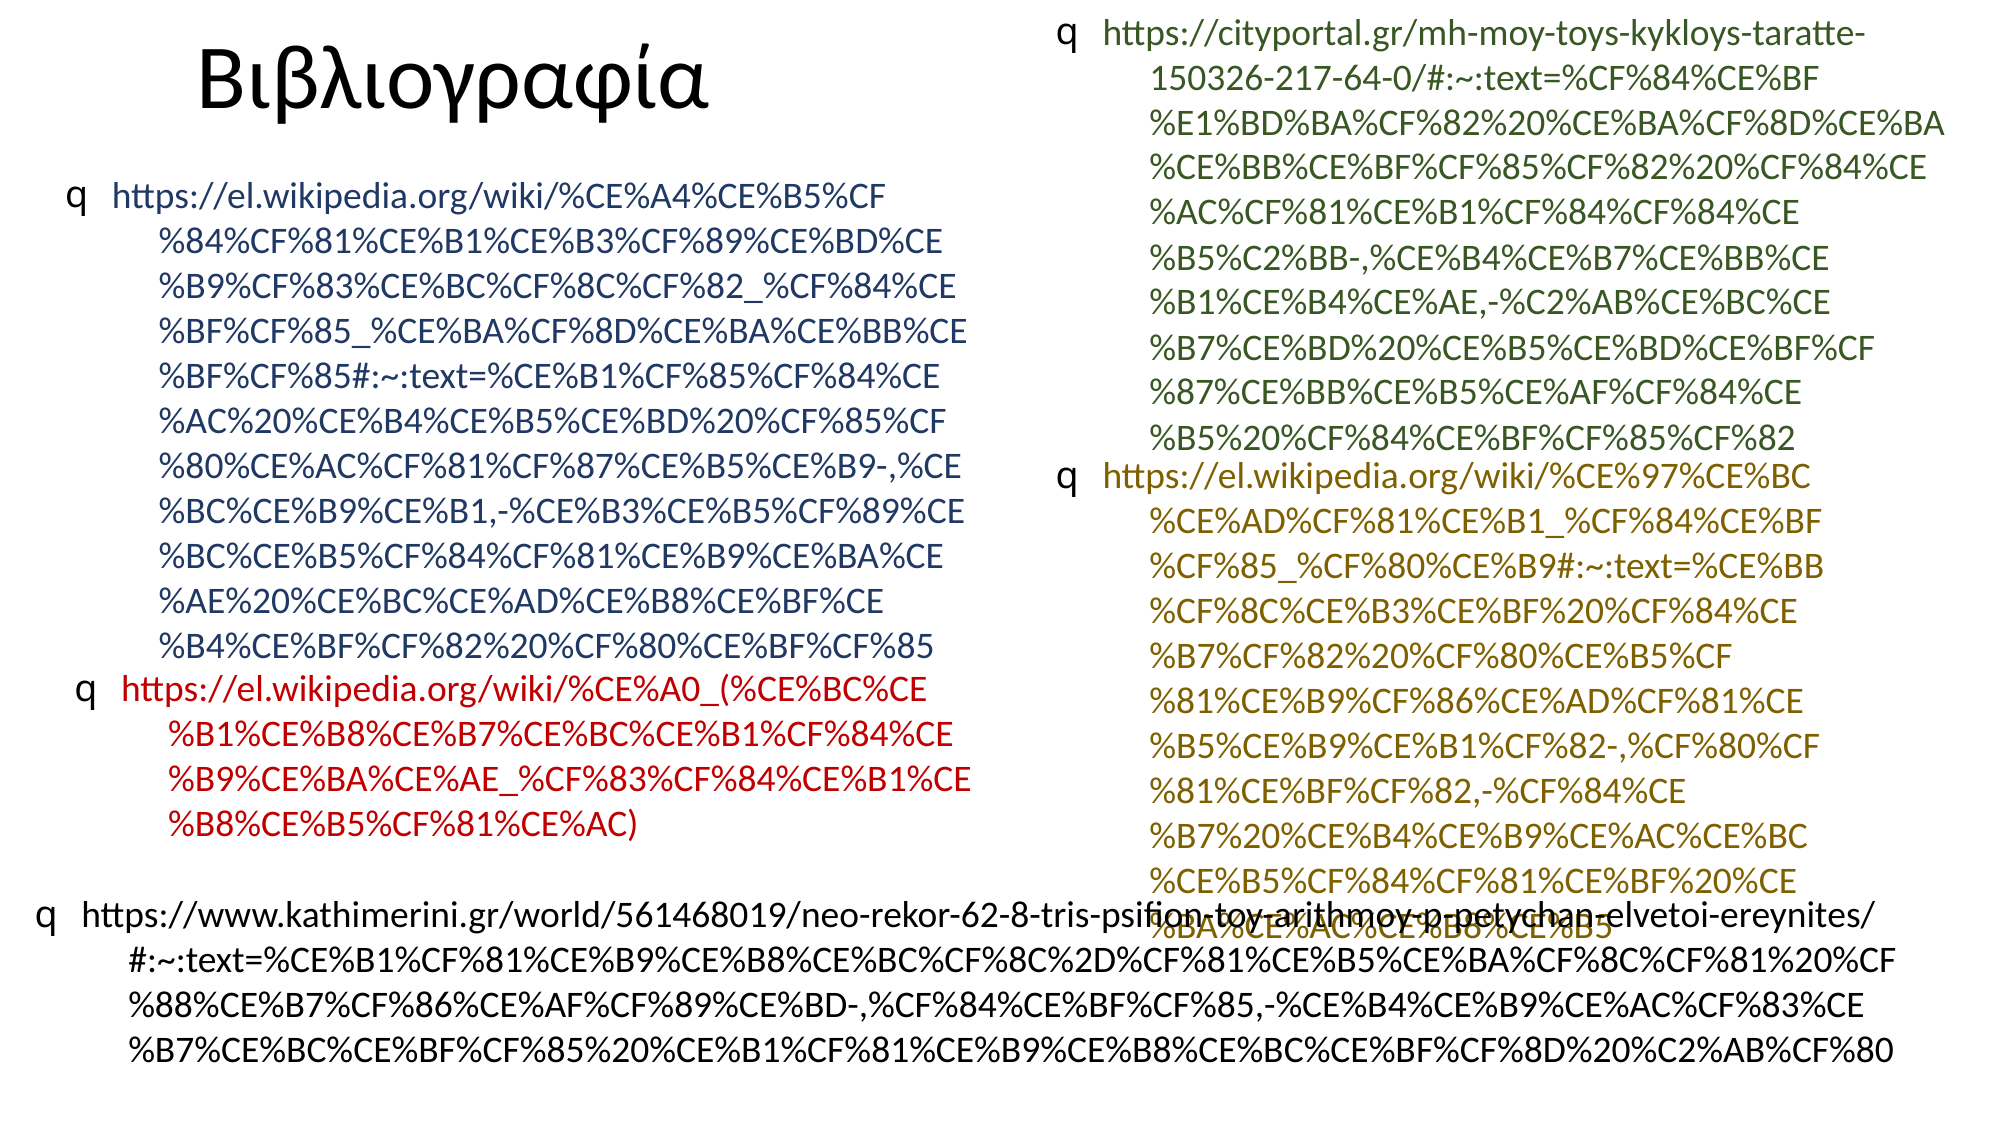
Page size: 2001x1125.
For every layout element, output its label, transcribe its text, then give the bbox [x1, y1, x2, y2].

text_box https://el.wikipedia.org/wiki/%CE%A4%CE%B5%CF%84%CF%81%CE%B1%CE%B3%CF%89%CE%BD%CE%B9%CF%83%CE%BC%CF%8C%CF%82_%CF%84%CE%BF%CF%85_%CE%BA%CF%8D%CE%BA%CE%BB%CE%BF%CF%85#:~:text=%CE%B1%CF%85%CF%84%CE%AC%20%CE%B4%CE%B5%CE%BD%20%CF%85%CF%80%CE%AC%CF%81%CF%87%CE%B5%CE%B9-,%CE%BC%CE%B9%CE%B1,-%CE%B3%CE%B5%CF%89%CE%BC%CE%B5%CF%84%CF%81%CE%B9%CE%BA%CE%AE%20%CE%BC%CE%AD%CE%B8%CE%BF%CE%B4%CE%BF%CF%82%20%CF%80%CE%BF%CF%85 [50, 163, 1001, 679]
text_box Βιβλιογραφία [181, 9, 832, 136]
text_box https://el.wikipedia.org/wiki/%CE%A0_(%CE%BC%CE%B1%CE%B8%CE%B7%CE%BC%CE%B1%CF%84%CE%B9%CE%BA%CE%AE_%CF%83%CF%84%CE%B1%CE%B8%CE%B5%CF%81%CE%AC) [59, 656, 1040, 854]
text_box https://cityportal.gr/mh-moy-toys-kykloys-taratte-150326-217-64-0/#:~:text=%CF%84%CE%BF%E1%BD%BA%CF%82%20%CE%BA%CF%8D%CE%BA%CE%BB%CE%BF%CF%85%CF%82%20%CF%84%CE%AC%CF%81%CE%B1%CF%84%CF%84%CE%B5%C2%BB-,%CE%B4%CE%B7%CE%BB%CE%B1%CE%B4%CE%AE,-%C2%AB%CE%BC%CE%B7%CE%BD%20%CE%B5%CE%BD%CE%BF%CF%87%CE%BB%CE%B5%CE%AF%CF%84%CE%B5%20%CF%84%CE%BF%CF%85%CF%82 [1040, 0, 1961, 470]
text_box https://www.kathimerini.gr/world/561468019/neo-rekor-62-8-tris-psifion-toy-arithmoy-p-petychan-elvetoi-ereynites/#:~:text=%CE%B1%CF%81%CE%B9%CE%B8%CE%BC%CF%8C%2D%CF%81%CE%B5%CE%BA%CF%8C%CF%81%20%CF%88%CE%B7%CF%86%CE%AF%CF%89%CE%BD-,%CF%84%CE%BF%CF%85,-%CE%B4%CE%B9%CE%AC%CF%83%CE%B7%CE%BC%CE%BF%CF%85%20%CE%B1%CF%81%CE%B9%CE%B8%CE%BC%CE%BF%CF%8D%20%C2%AB%CF%80 [19, 882, 1981, 1125]
text_box https://el.wikipedia.org/wiki/%CE%97%CE%BC%CE%AD%CF%81%CE%B1_%CF%84%CE%BF%CF%85_%CF%80%CE%B9#:~:text=%CE%BB%CF%8C%CE%B3%CE%BF%20%CF%84%CE%B7%CF%82%20%CF%80%CE%B5%CF%81%CE%B9%CF%86%CE%AD%CF%81%CE%B5%CE%B9%CE%B1%CF%82-,%CF%80%CF%81%CE%BF%CF%82,-%CF%84%CE%B7%20%CE%B4%CE%B9%CE%AC%CE%BC%CE%B5%CF%84%CF%81%CE%BF%20%CE%BA%CE%AC%CE%B8%CE%B5 [1040, 443, 1861, 882]
